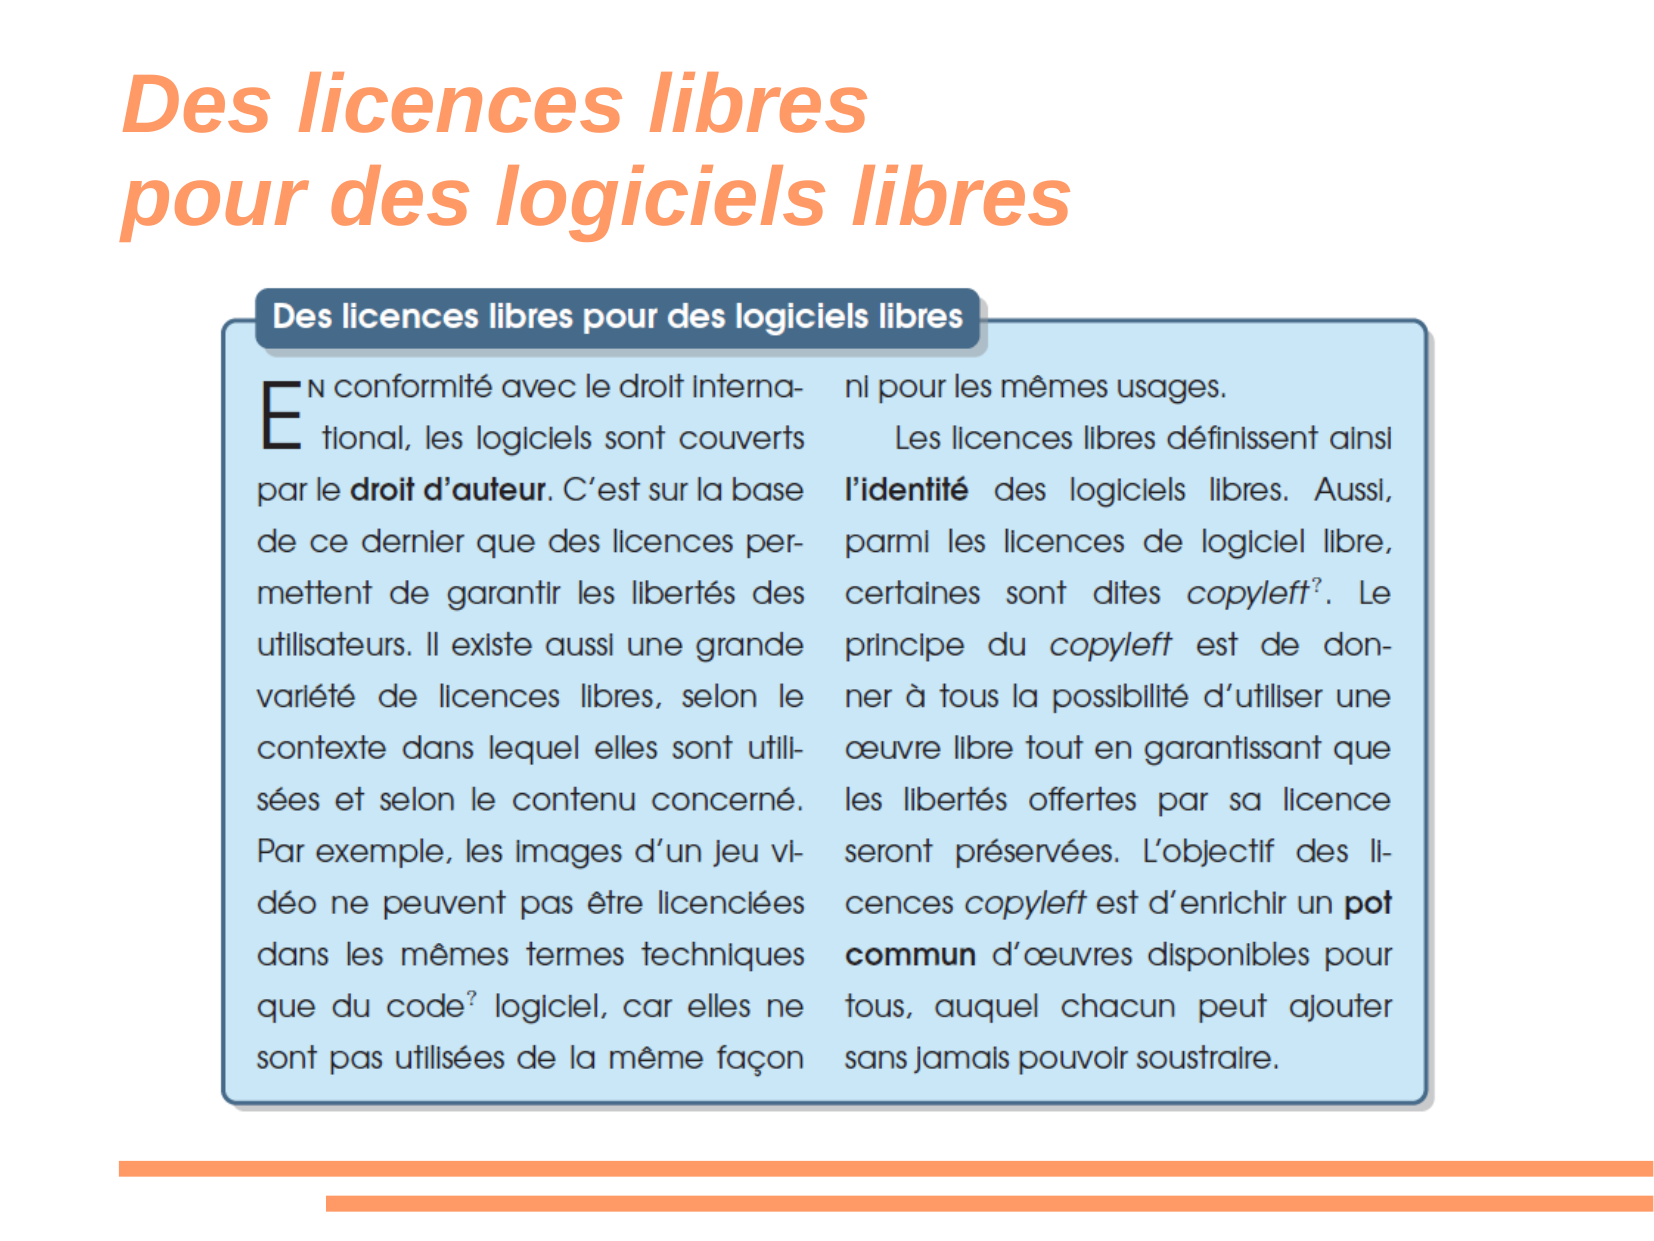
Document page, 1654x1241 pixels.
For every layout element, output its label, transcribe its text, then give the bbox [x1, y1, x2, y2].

title Des licences libres pour des logiciels libres [121, 46, 1534, 254]
picture [208, 281, 1447, 1123]
